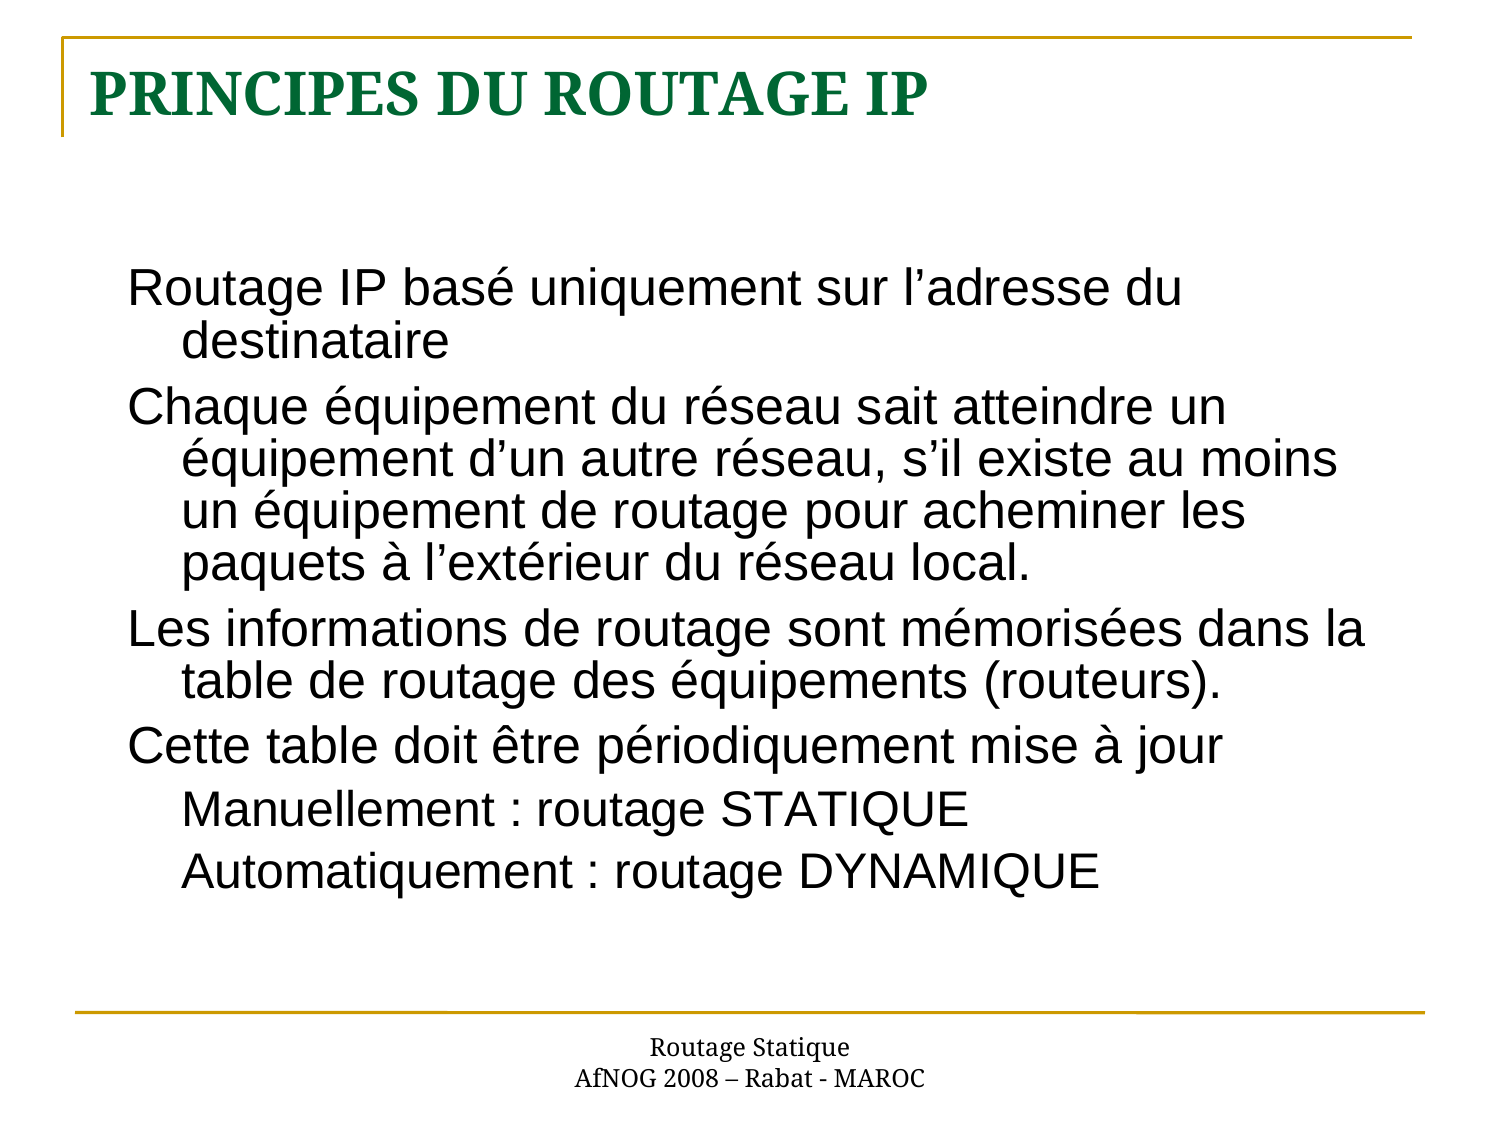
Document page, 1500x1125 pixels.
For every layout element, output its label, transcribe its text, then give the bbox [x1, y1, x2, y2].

list Routage IP basé uniquement sur l’adresse du destinataire Chaque équipement du réseau sait atteindre un équipement d’un autre réseau, s’il existe au moins un équipement de routage pour acheminer les paquets à l’extérieur du réseau local. Les informations de routage sont mémorisées dans la table de routage des équipements (routeurs). Cette table doit être périodiquement mise à jour Manuellement : routage STATIQUE Automatiquement : routage DYNAMIQUE [112, 254, 1388, 1005]
title PRINCIPES DU ROUTAGE IP [75, 45, 1426, 233]
